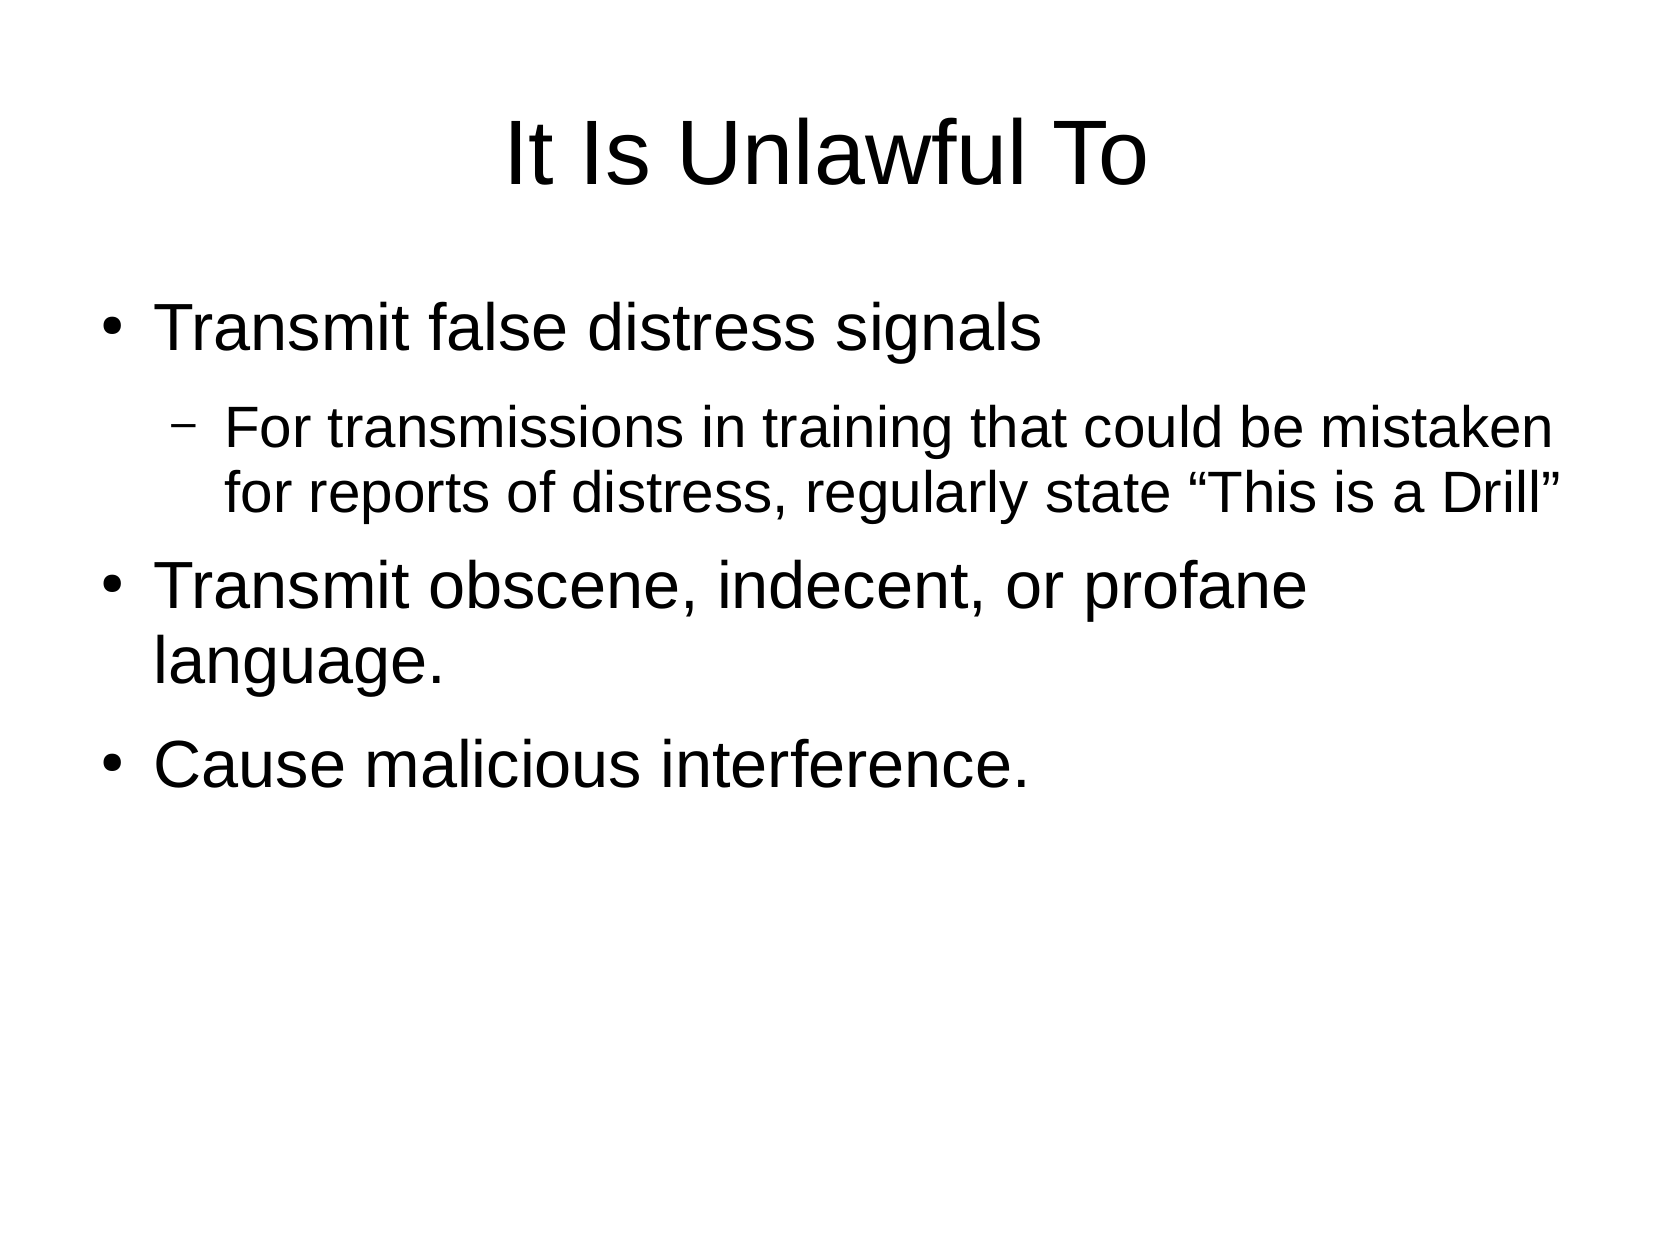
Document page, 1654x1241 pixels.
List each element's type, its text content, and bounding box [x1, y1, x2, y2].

title It Is Unlawful To [82, 49, 1571, 257]
list Transmit false distress signals For transmissions in training that could be mistaken for reports of distress, regularly state “This is a Drill” Transmit obscene, indecent, or profane language. Cause malicious interference. [82, 290, 1571, 1010]
